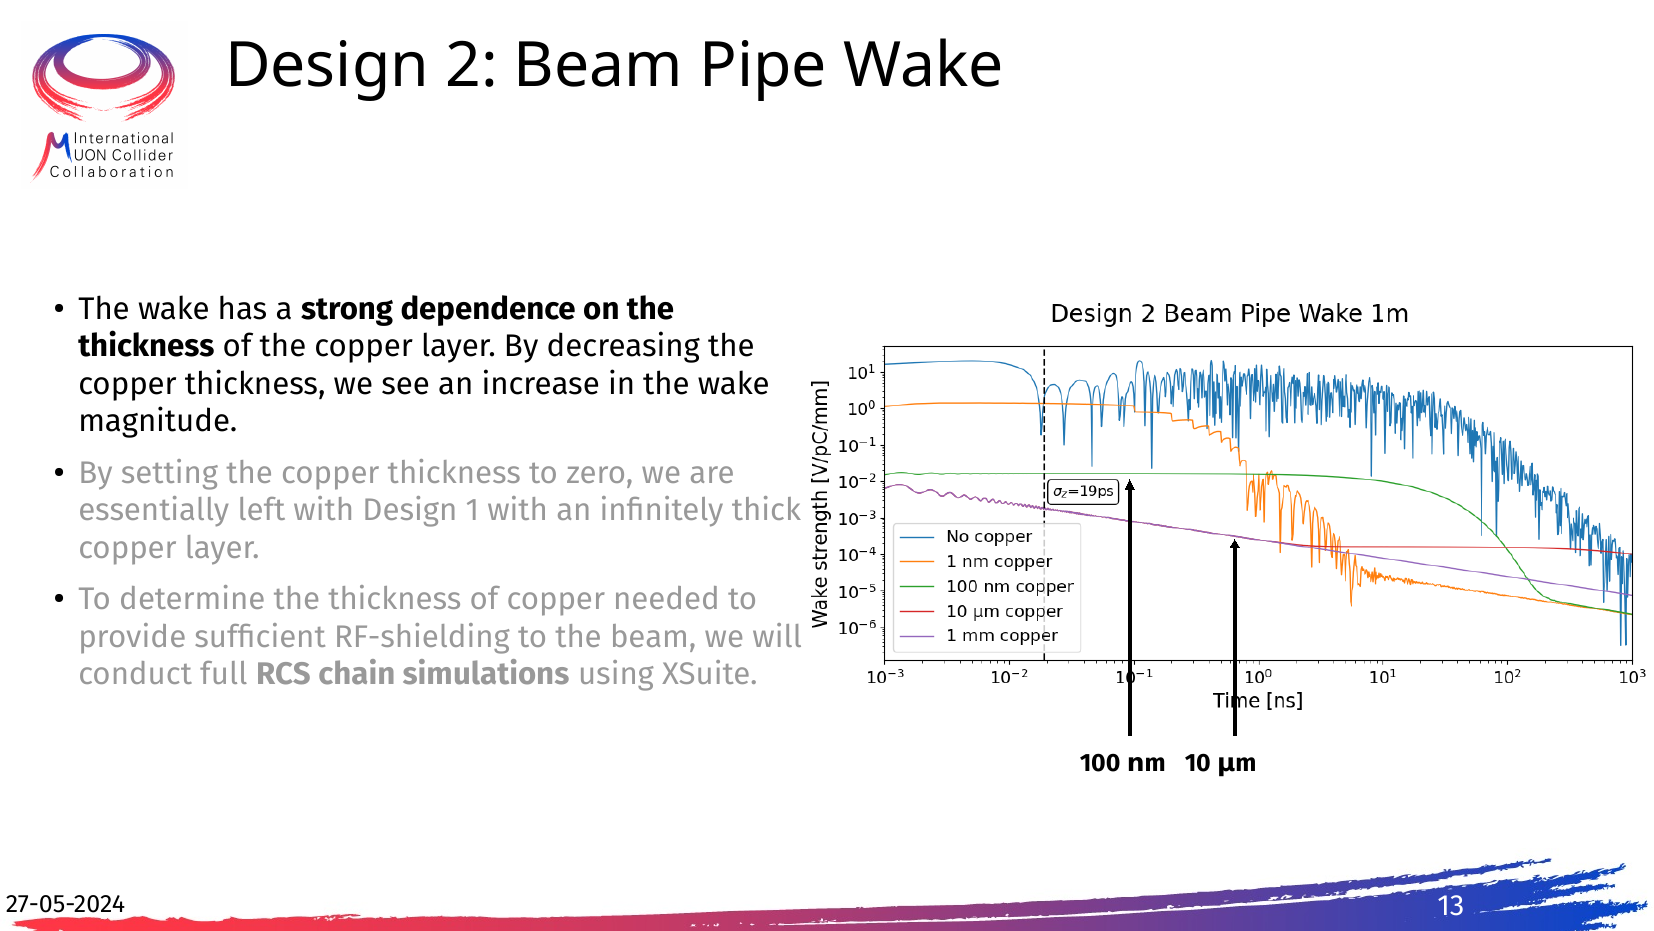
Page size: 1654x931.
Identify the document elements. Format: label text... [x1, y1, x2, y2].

picture [0, 848, 1654, 931]
text_box [1230, 539, 1240, 736]
text_box 100 nm [1065, 740, 1186, 826]
list The wake has a strong dependence on the thickness of the copper layer. By decreasing the copper thickness, we see an increase in the wake magnitude. By setting the copper thickness to zero, we are essentially left with Design 1 with an infinitely thick copper layer. To determine the thickness of copper needed to provide sufficient RF-shielding to the beam, we will conduct full RCS chain simulations using XSuite. [45, 290, 804, 735]
text_box 10 μm [1186, 740, 1276, 826]
title Design 2: Beam Pipe Wake [225, 19, 1571, 181]
picture [804, 294, 1654, 721]
text_box [1125, 479, 1135, 736]
picture [21, 21, 188, 189]
